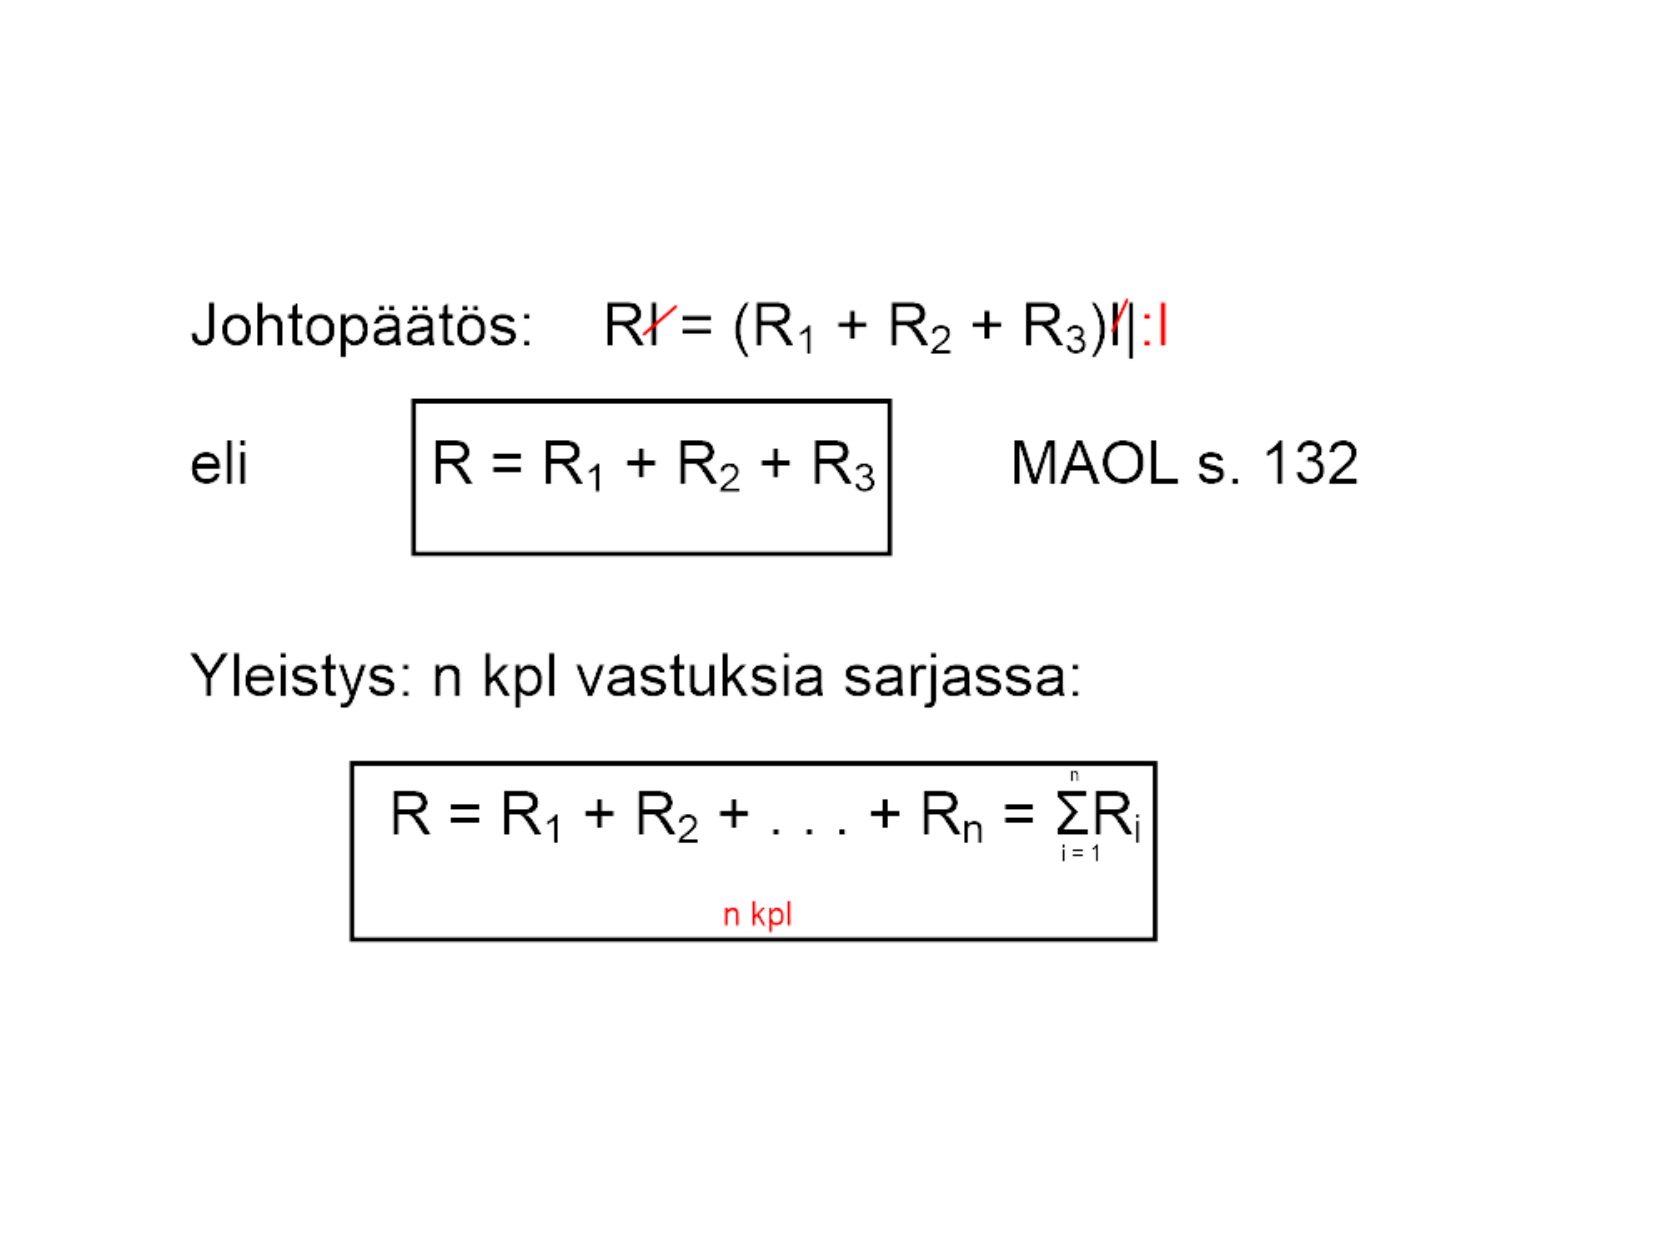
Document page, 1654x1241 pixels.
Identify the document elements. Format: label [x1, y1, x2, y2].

picture [141, 212, 1465, 1000]
